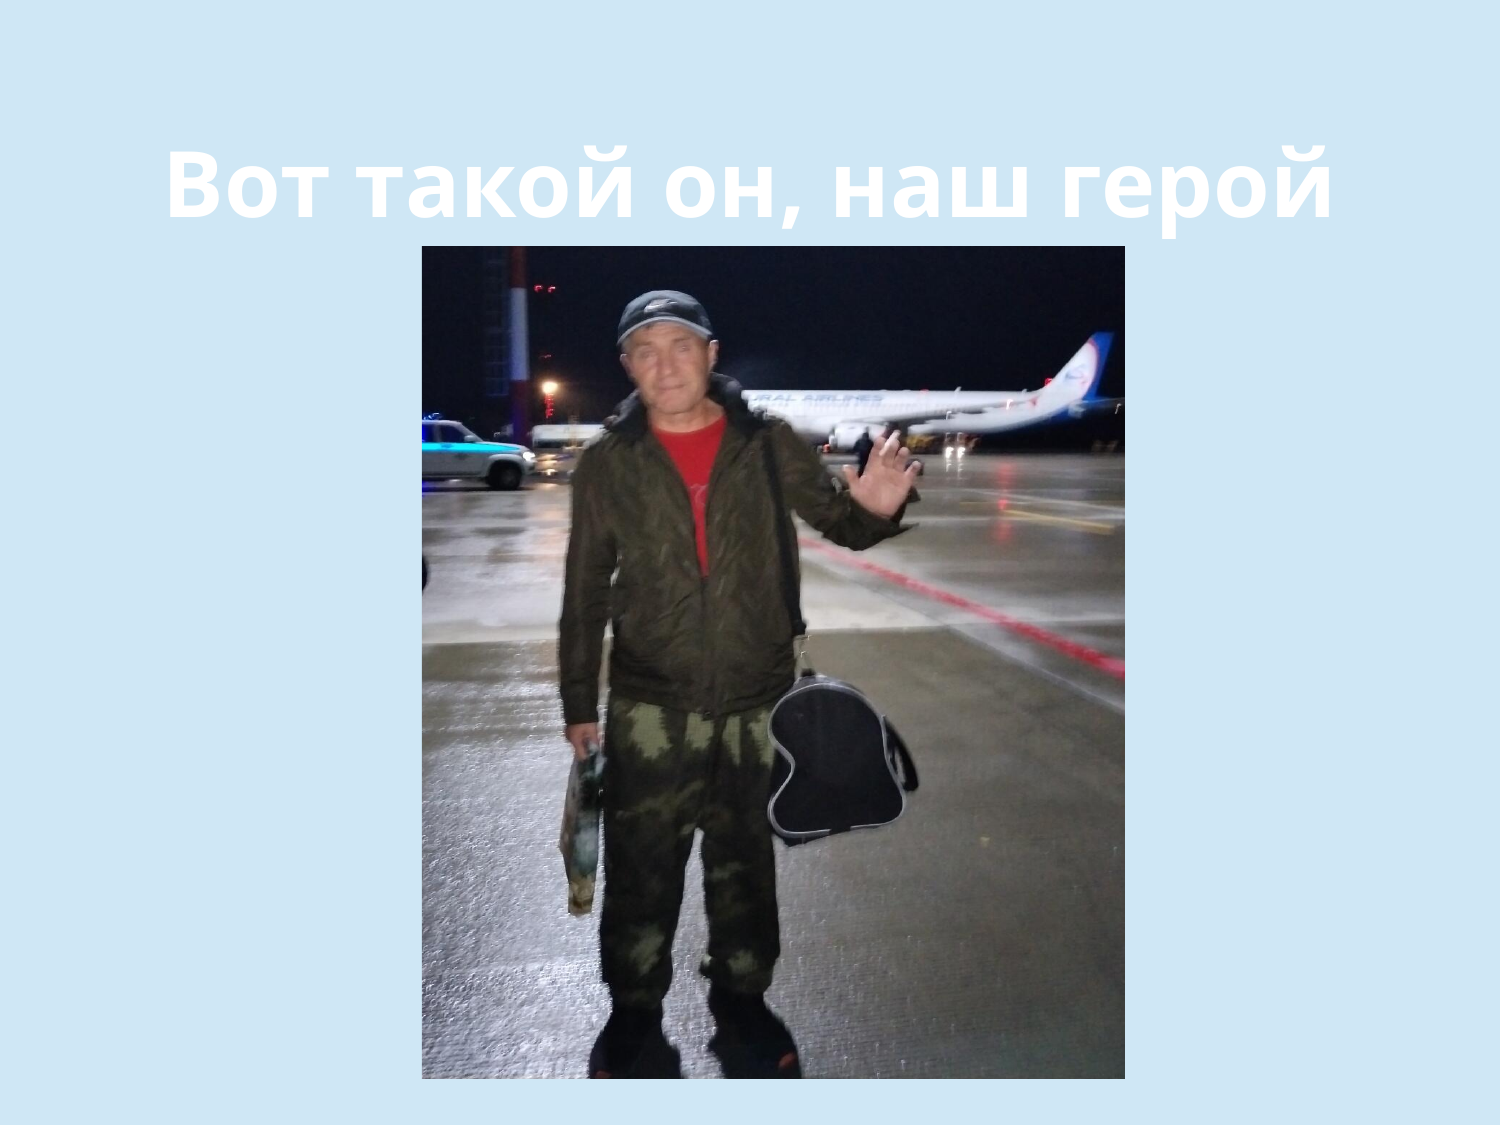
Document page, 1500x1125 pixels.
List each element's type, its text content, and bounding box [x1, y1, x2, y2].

title Вот такой он, наш герой Дима! [29, 8, 1471, 197]
picture [421, 246, 1125, 1079]
